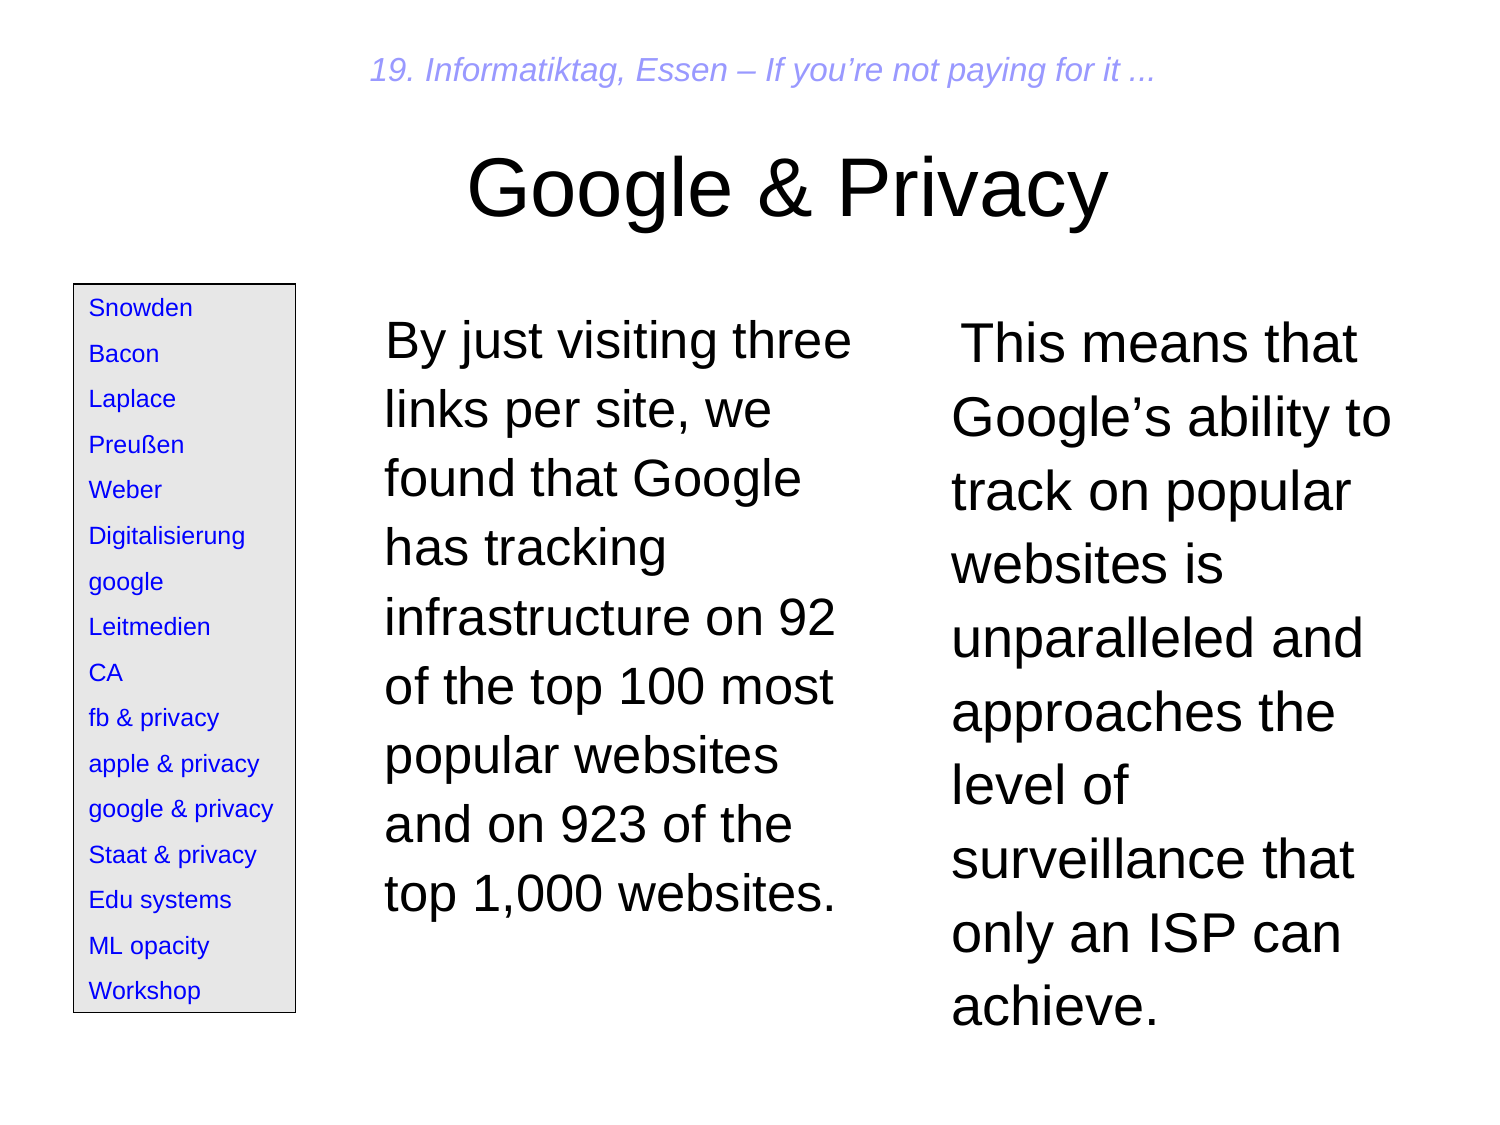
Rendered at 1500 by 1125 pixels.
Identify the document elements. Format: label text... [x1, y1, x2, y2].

list By just visiting three links per site, we found that Google has tracking infrastructure on 92 of the top 100 most popular websites and on 923 of the top 1,000 websites. [327, 299, 864, 975]
title Google & Privacy [113, 96, 1463, 285]
list This means that Google’s ability to track on popular websites is unparalleled and approaches the level of surveillance that only an ISP can achieve. [889, 299, 1426, 1043]
